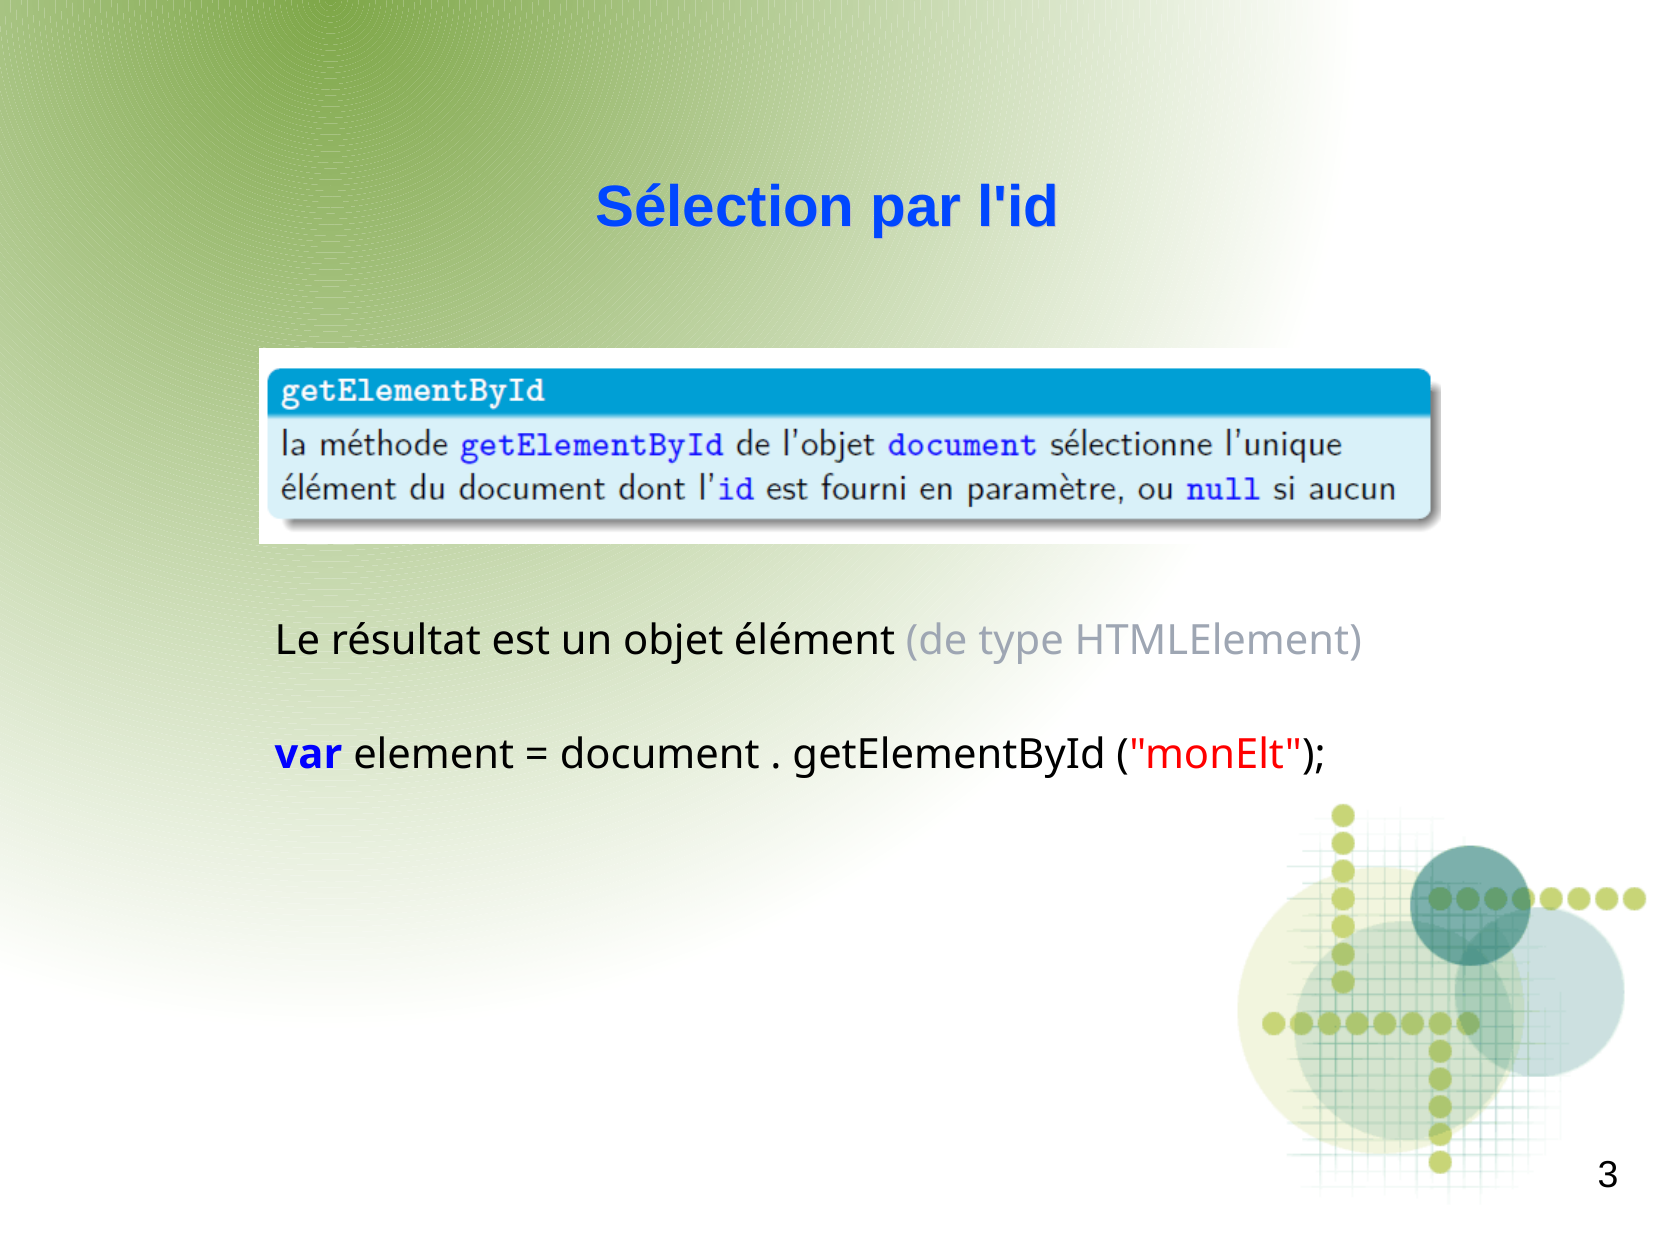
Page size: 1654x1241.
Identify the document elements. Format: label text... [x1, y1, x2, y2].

picture [259, 348, 1441, 544]
picture [1224, 792, 1654, 1211]
text_box Le résultat est un objet élément (de type HTMLElement) var element = document . getElementById ("monElt"); [259, 602, 1524, 815]
title Sélection par l'id [121, 102, 1534, 310]
text_box <numéro> [1582, 1145, 1654, 1217]
